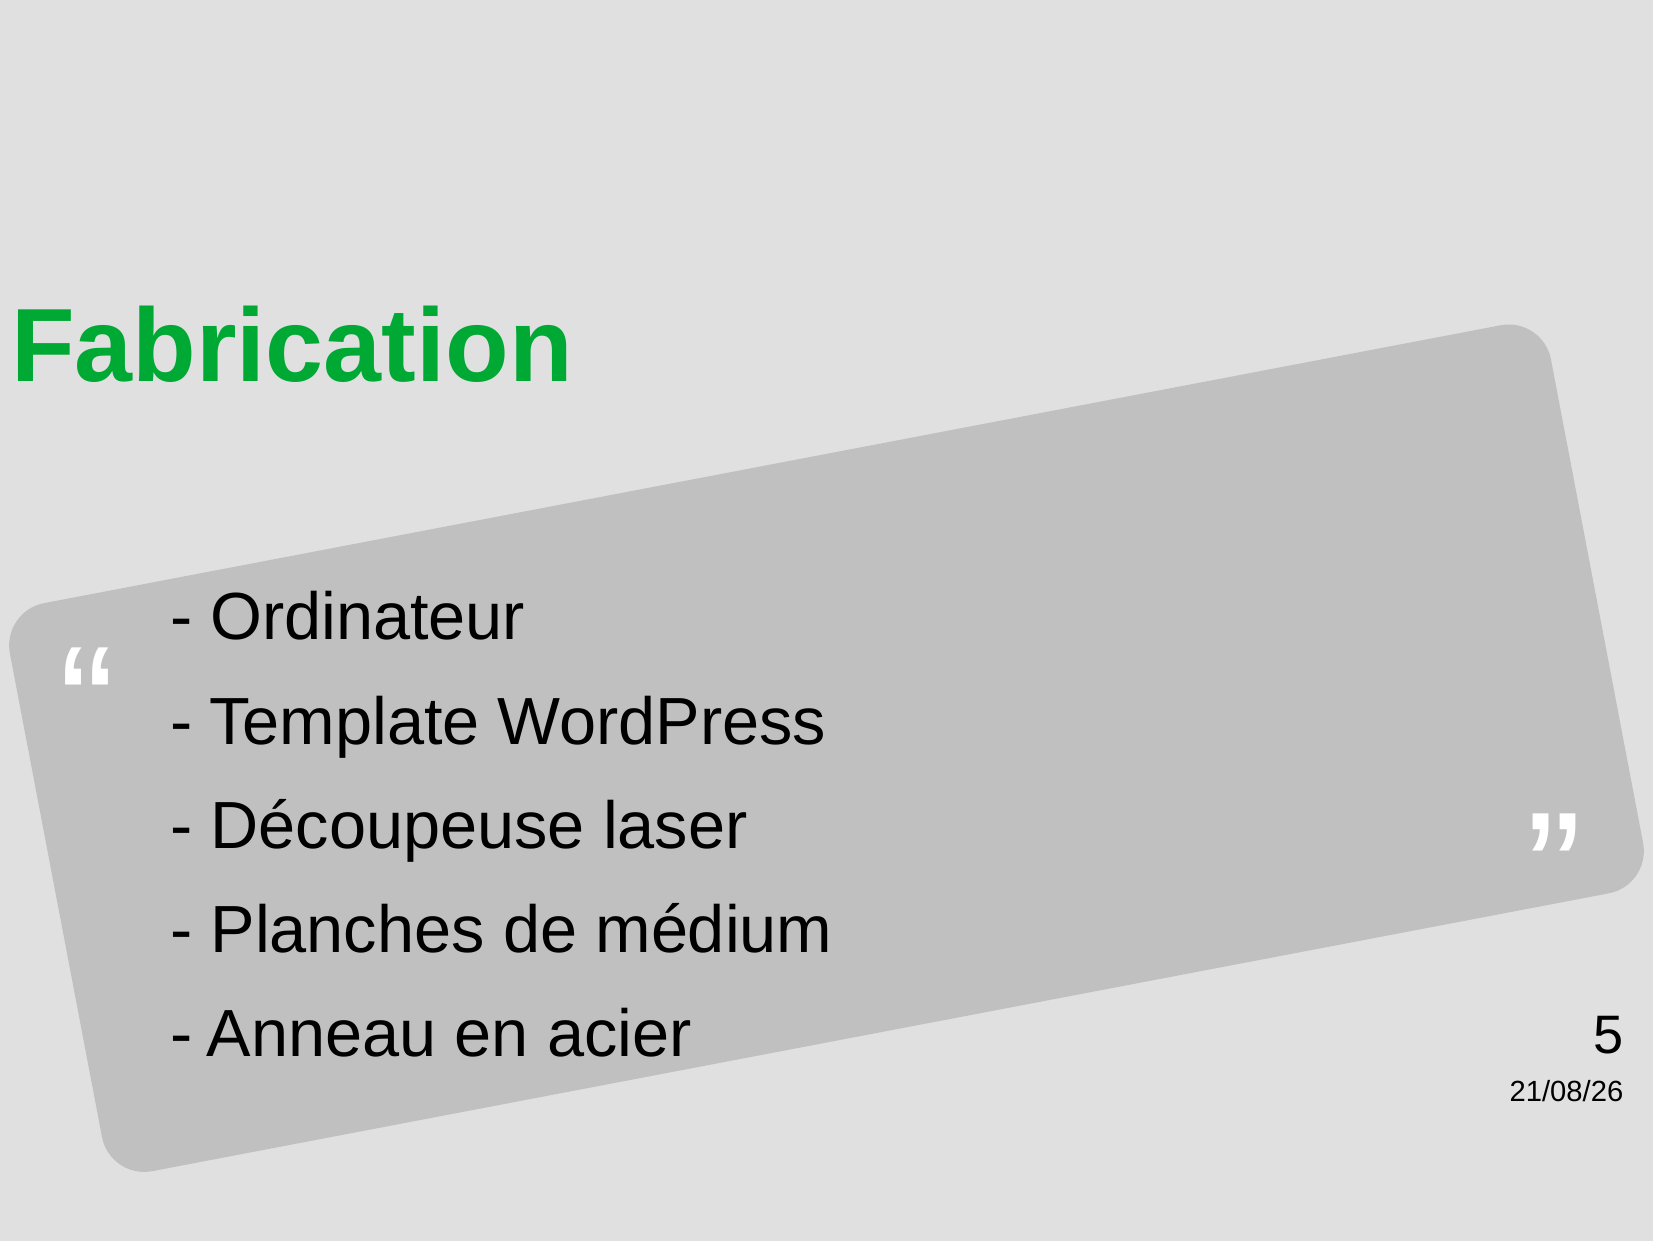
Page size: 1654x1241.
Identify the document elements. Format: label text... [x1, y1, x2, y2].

title Fabrication [11, 241, 1500, 449]
list - Ordinateur - Template WordPress - Découpeuse laser - Planches de médium - Anneau en acier [99, 579, 1554, 1241]
